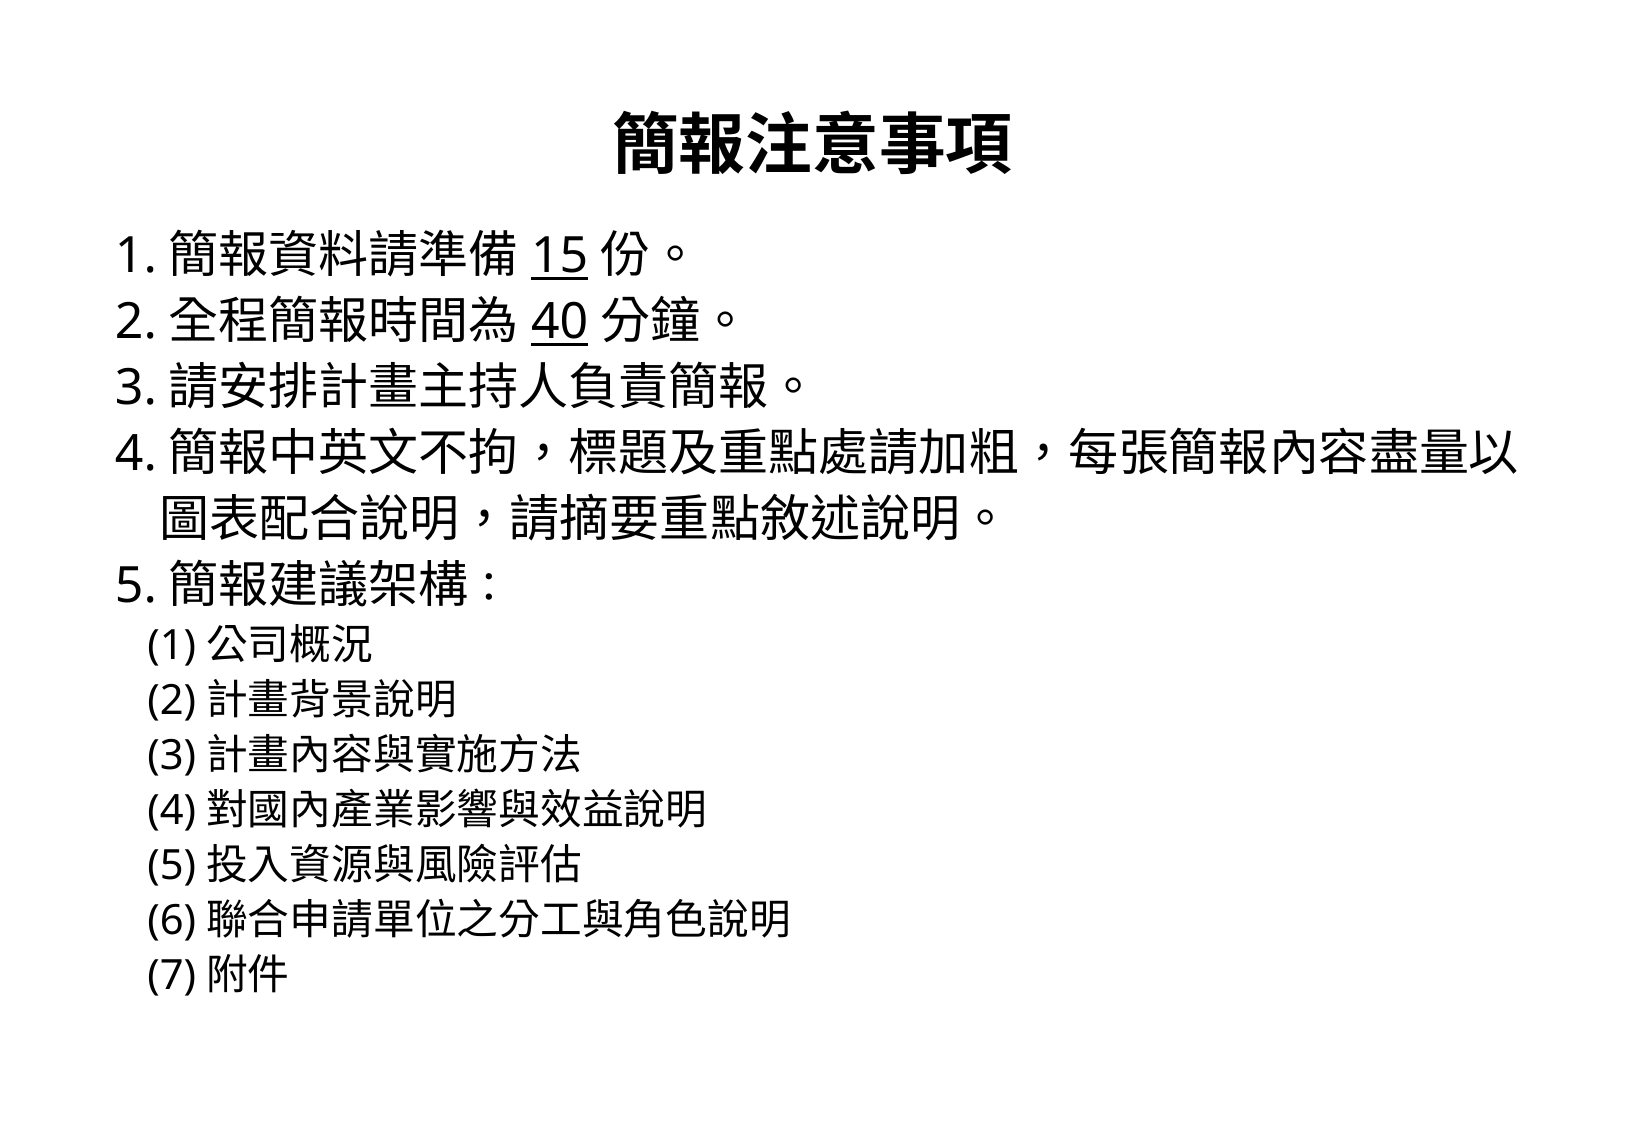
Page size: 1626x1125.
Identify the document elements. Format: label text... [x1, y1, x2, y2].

title 簡報注意事項 [121, 75, 1504, 209]
text_box 1.簡報資料請準備15份。 2.全程簡報時間為40分鐘。 3.請安排計畫主持人負責簡報。 4.簡報中英文不拘，標題及重點處請加粗，每張簡報內容盡量以圖表配合說明，請摘要重點敘述說明。 5.簡報建議架構： (1)公司概況 (2)計畫背景說明 (3)計畫內容與實施方法 (4)對國內產業影響與效益說明 (5)投入資源與風險評估 (6)聯合申請單位之分工與角色說明 (7)附件 [100, 209, 1553, 1005]
